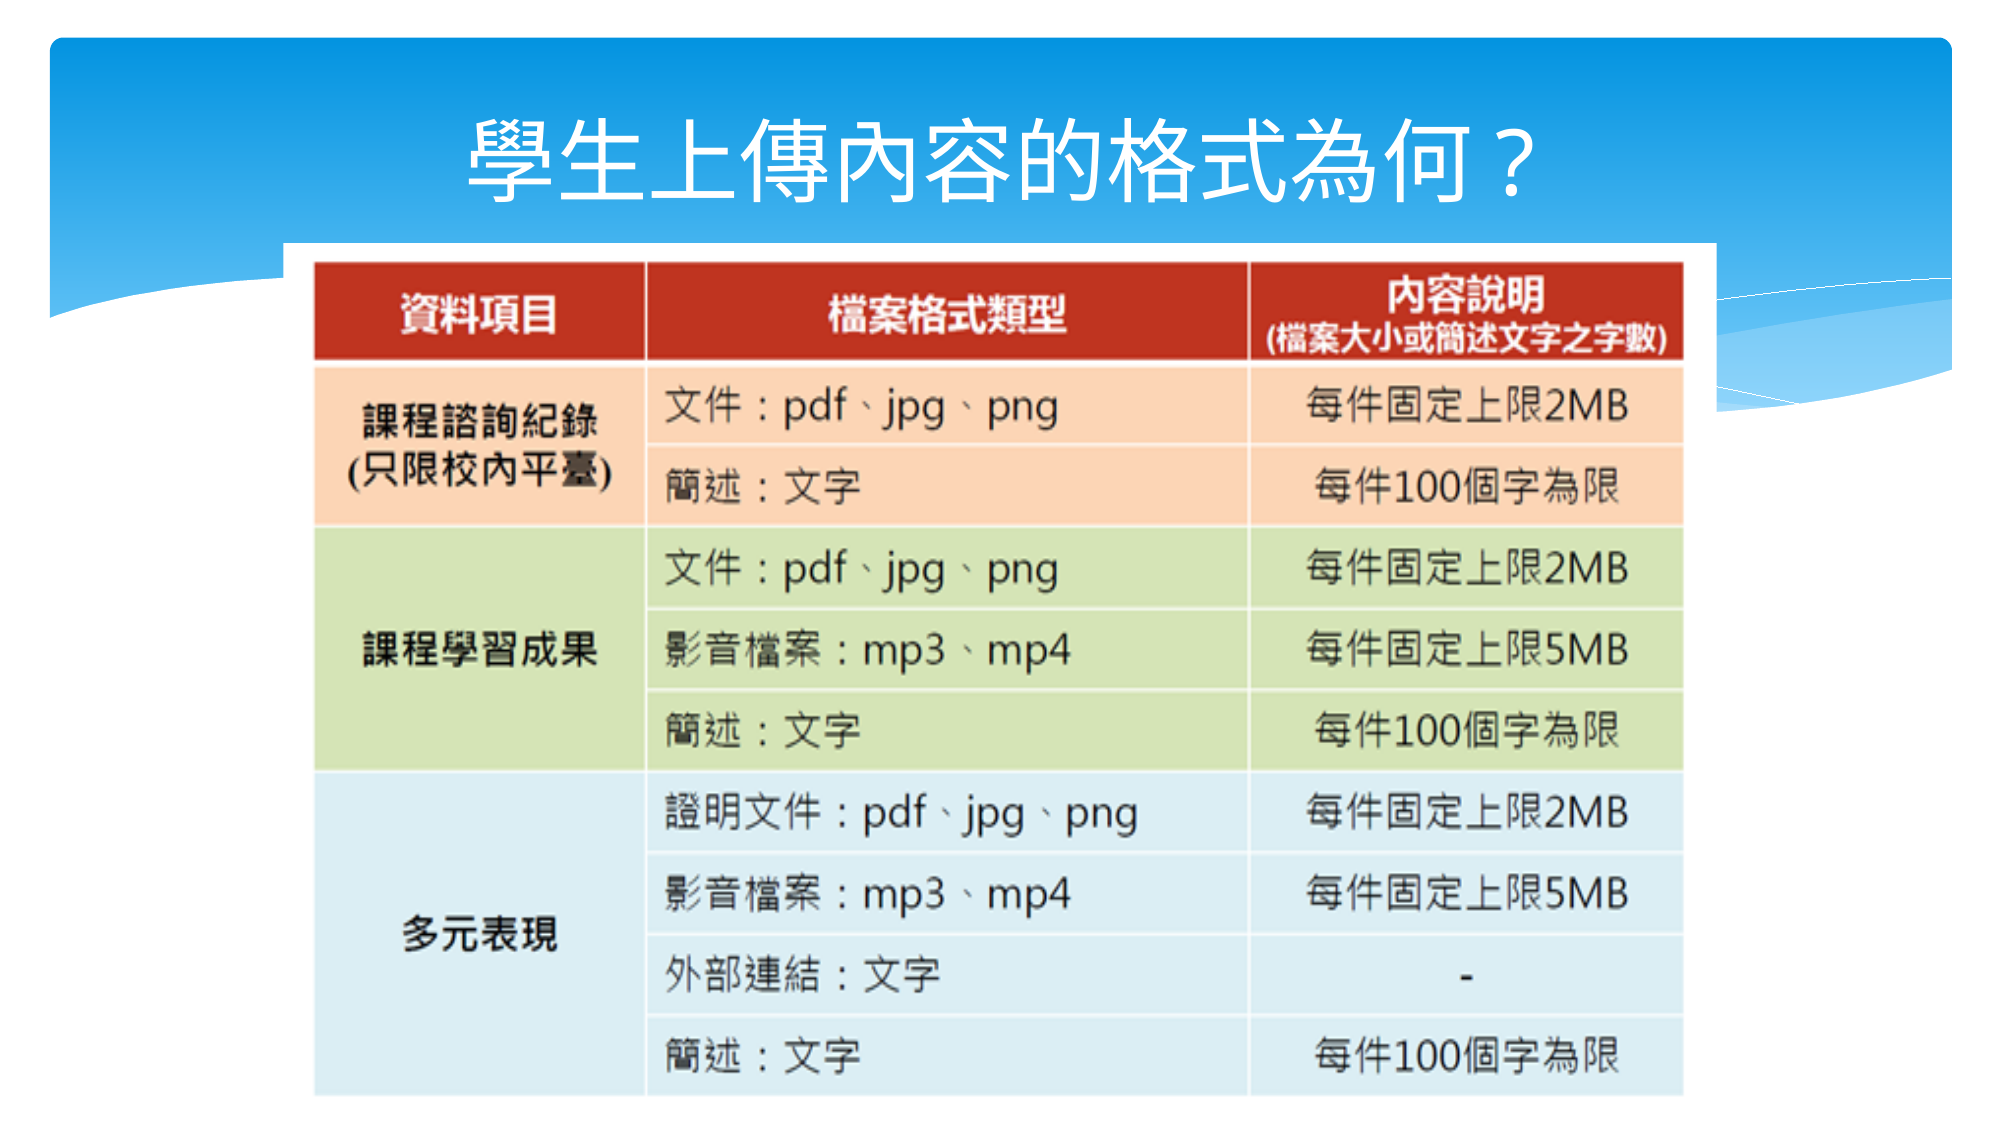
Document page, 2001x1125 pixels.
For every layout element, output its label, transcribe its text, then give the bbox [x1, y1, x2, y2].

picture [283, 243, 1717, 1125]
title 學生上傳內容的格式為何? [99, 55, 1900, 262]
